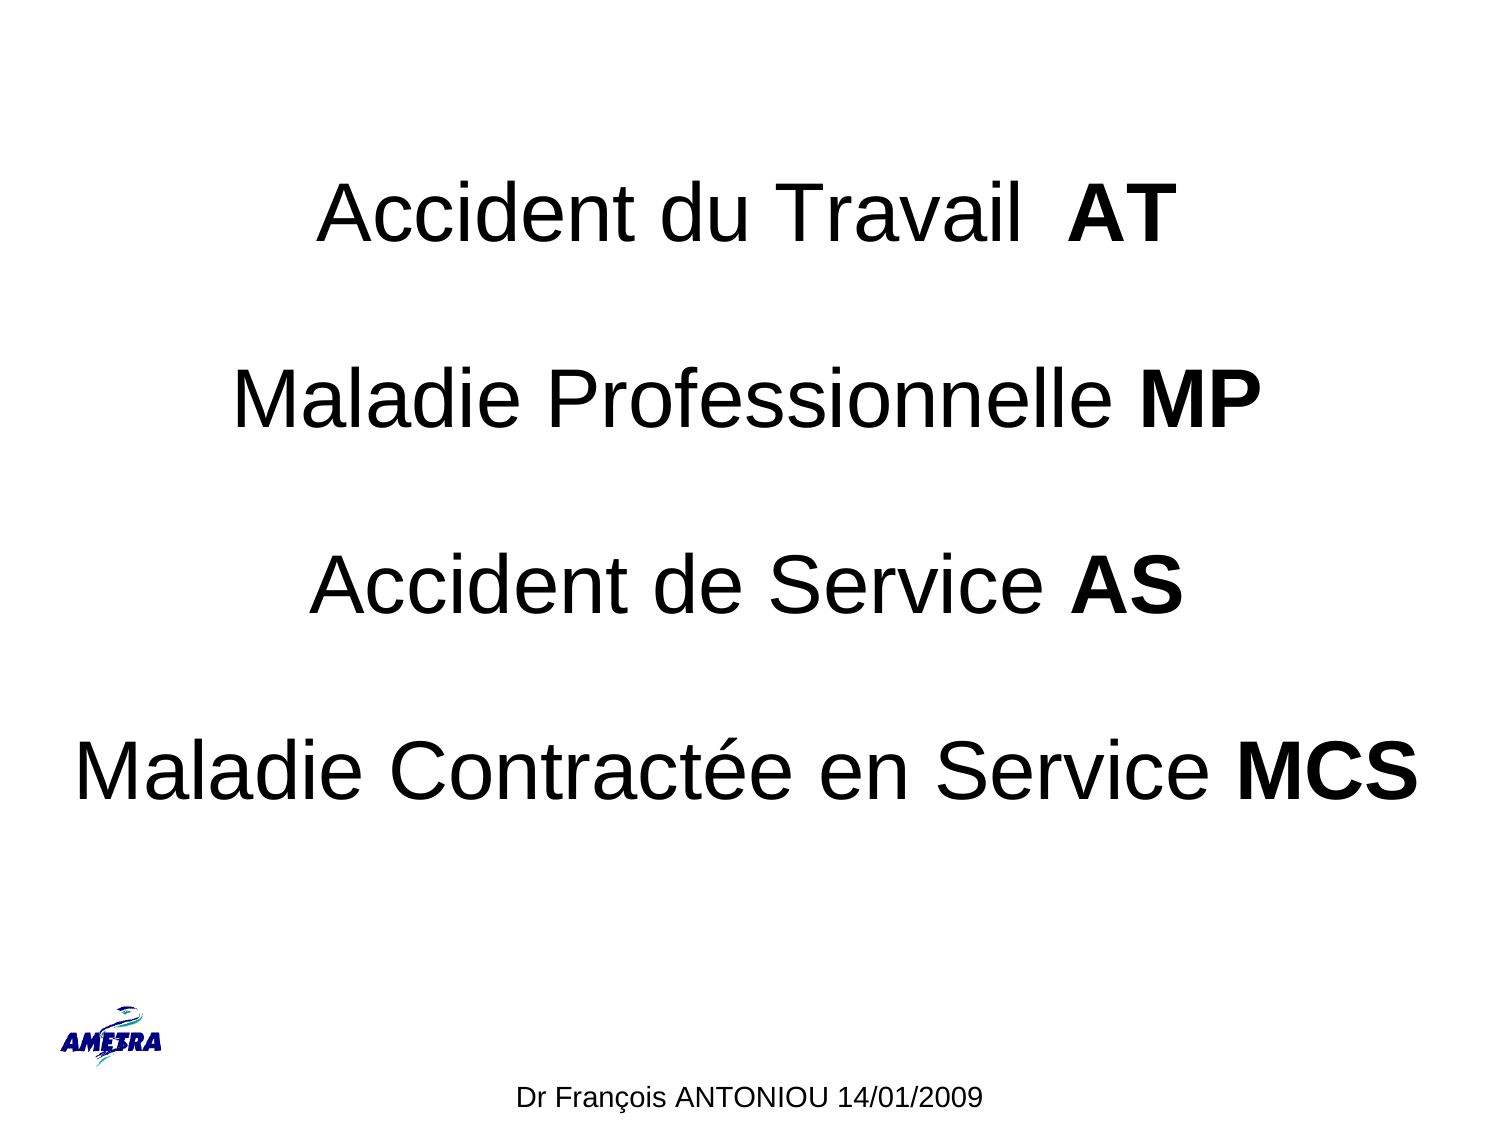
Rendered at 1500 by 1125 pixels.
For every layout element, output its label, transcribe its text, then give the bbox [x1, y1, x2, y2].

title Accident du Travail AT Maladie Professionnelle MP Accident de Service AS Maladie Contractée en Service MCS [17, 134, 1477, 850]
picture [41, 984, 184, 1093]
